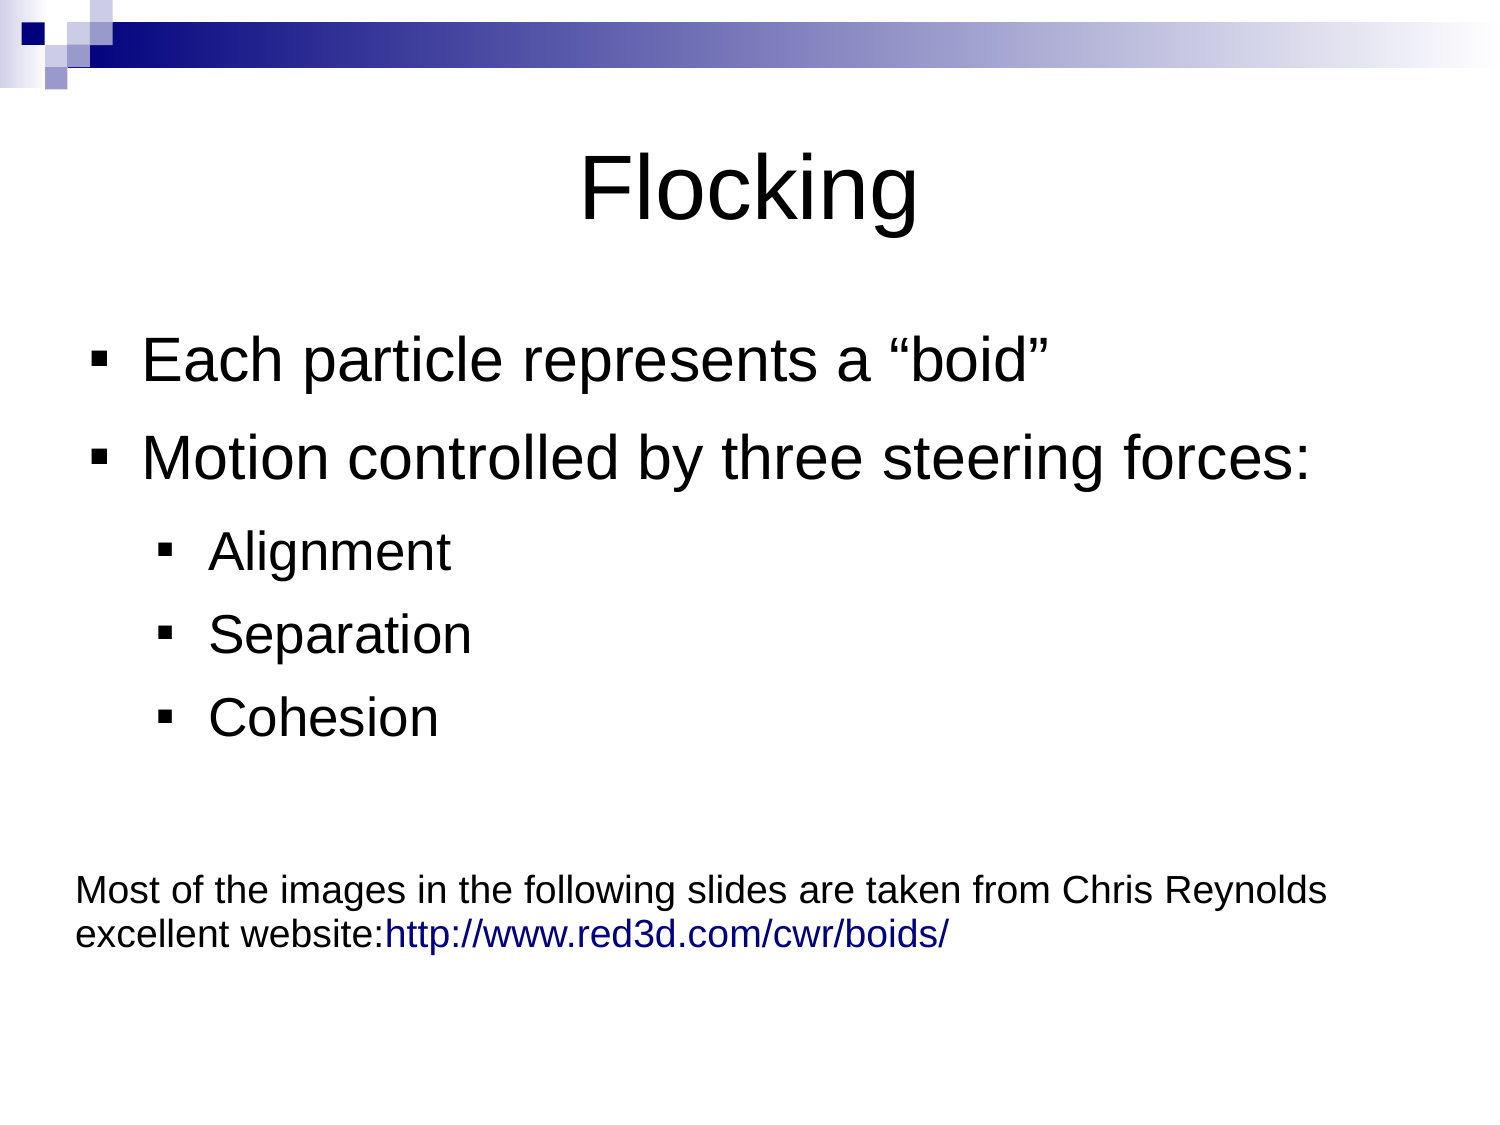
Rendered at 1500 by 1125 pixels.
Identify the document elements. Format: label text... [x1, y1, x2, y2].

list Each particle represents a “boid” Motion controlled by three steering forces: Alignment Separation Cohesion Most of the images in the following slides are taken from Chris Reynolds excellent website:http://www.red3d.com/cwr/boids/ [75, 324, 1425, 963]
title Flocking [75, 75, 1425, 300]
